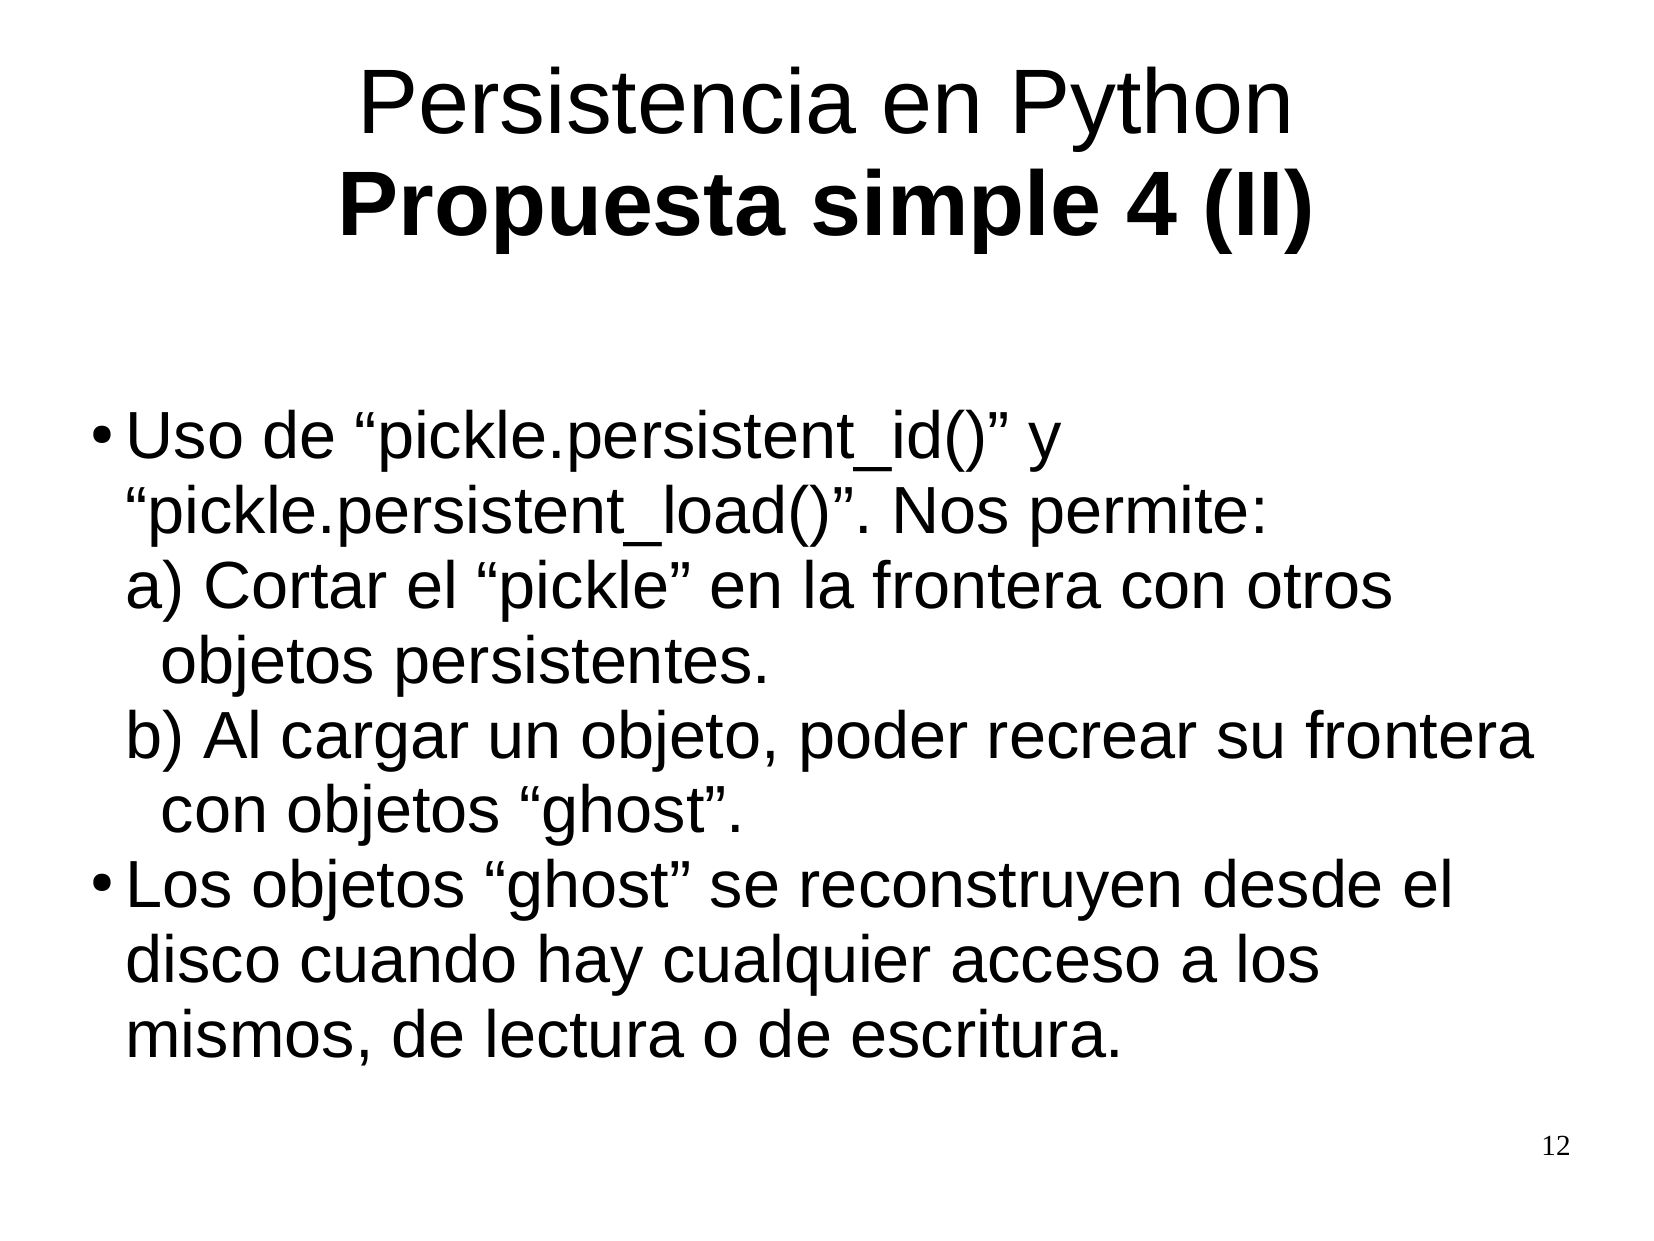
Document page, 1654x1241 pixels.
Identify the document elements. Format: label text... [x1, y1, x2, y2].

subtitle Uso de “pickle.persistent_id()” y “pickle.persistent_load()”. Nos permite: Cortar el “pickle” en la frontera con otros objetos persistentes. Al cargar un objeto, poder recrear su frontera con objetos “ghost”. Los objetos “ghost” se reconstruyen desde el disco cuando hay cualquier acceso a los mismos, de lectura o de escritura. [90, 255, 1579, 1216]
text_box [82, 49, 1571, 1010]
